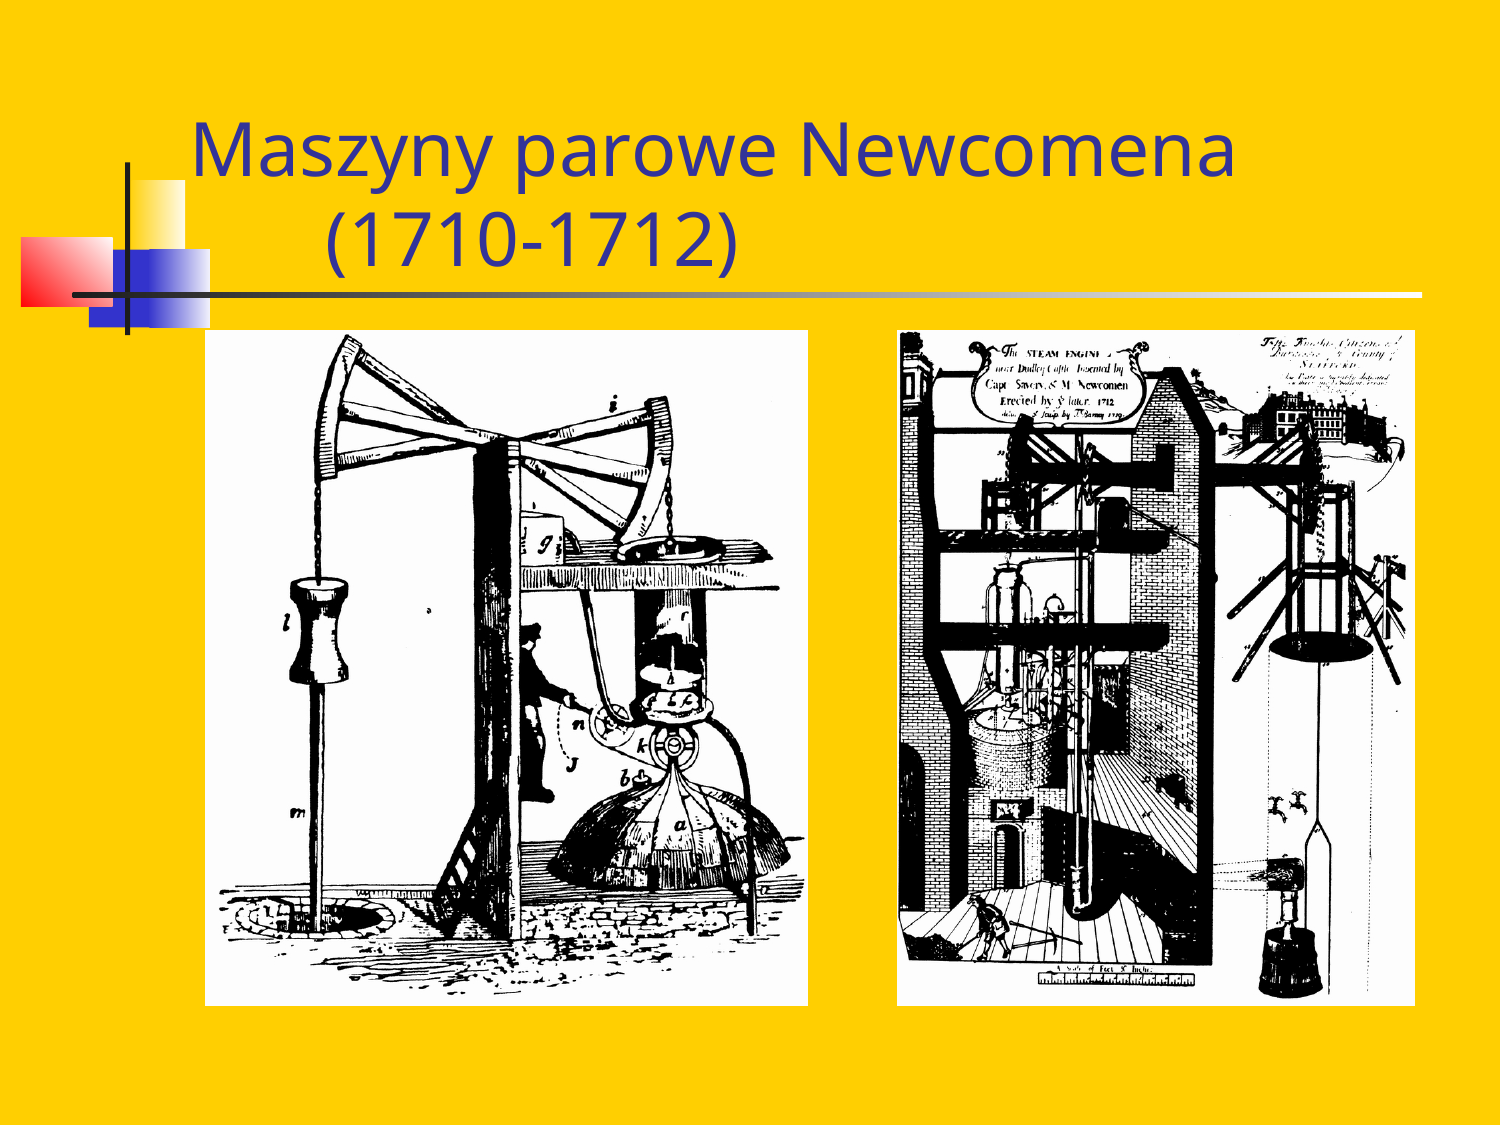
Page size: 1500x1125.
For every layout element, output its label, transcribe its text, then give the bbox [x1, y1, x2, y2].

picture [897, 330, 1415, 1007]
title Maszyny parowe Newcomena (1710-1712) [174, 93, 1500, 289]
picture [205, 330, 808, 1007]
